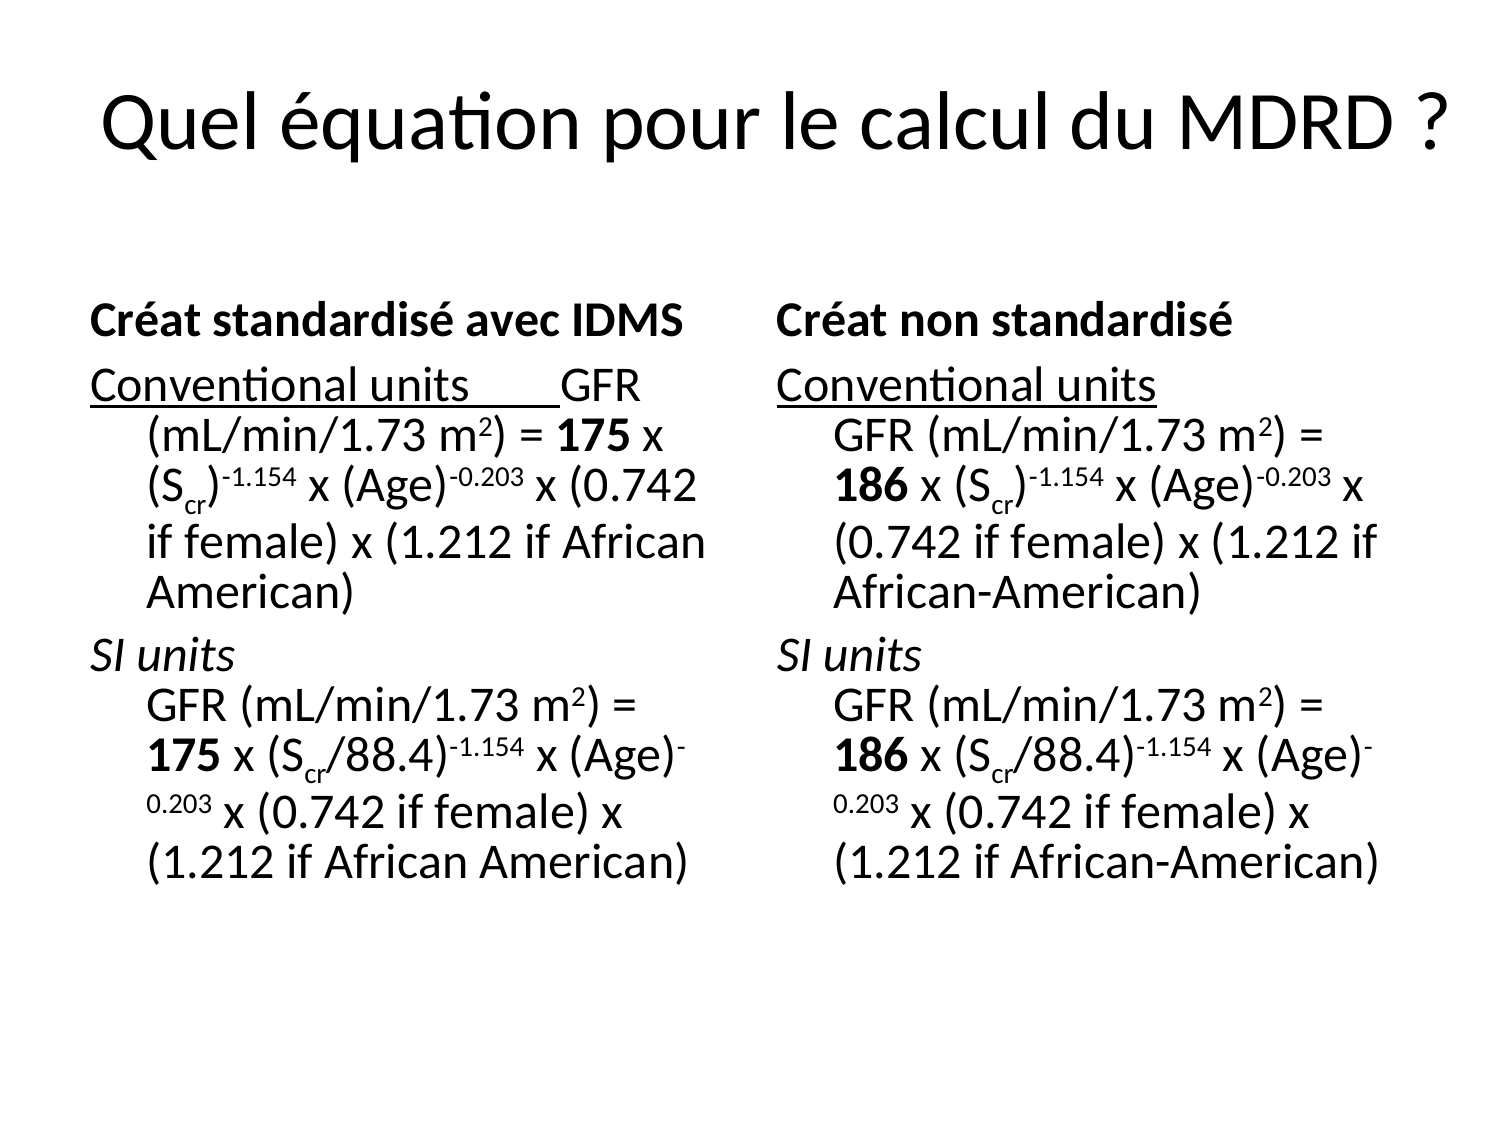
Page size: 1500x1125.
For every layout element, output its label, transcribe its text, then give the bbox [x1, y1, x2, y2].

list Créat non standardisé [761, 251, 1425, 356]
list Conventional units GFR (mL/min/1.73 m2) = 175 x (Scr)-1.154 x (Age)-0.203 x (0.742 if female) x (1.212 if African American) SI units GFR (mL/min/1.73 m2) = 175 x (Scr/88.4)-1.154 x (Age)-0.203 x (0.742 if female) x (1.212 if African American) [74, 356, 738, 1074]
list Conventional units GFR (mL/min/1.73 m2) = 186 x (Scr)-1.154 x (Age)-0.203 x (0.742 if female) x (1.212 if African-American) SI units GFR (mL/min/1.73 m2) = 186 x (Scr/88.4)-1.154 x (Age)-0.203 x (0.742 if female) x (1.212 if African-American) [761, 356, 1425, 1074]
title Quel équation pour le calcul du MDRD ? [81, 35, 1472, 223]
list Créat standardisé avec IDMS [74, 251, 738, 356]
